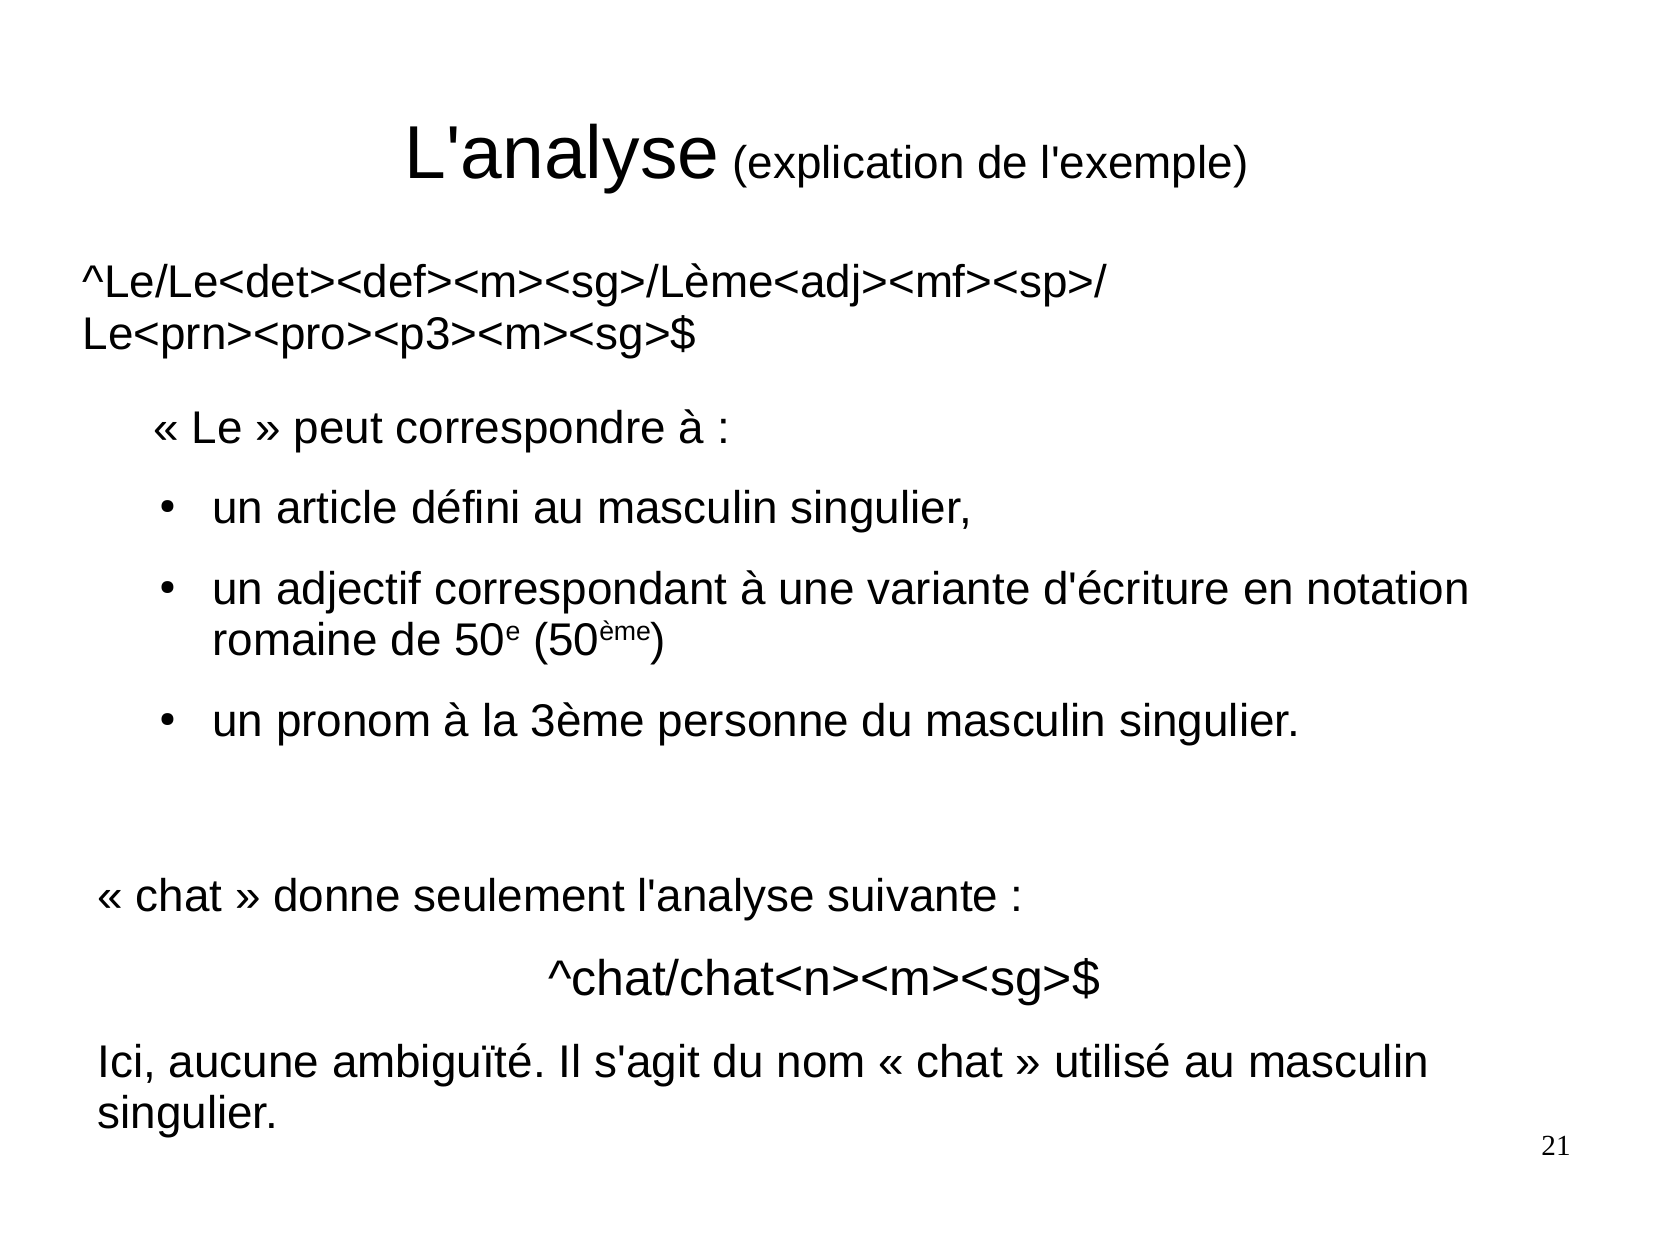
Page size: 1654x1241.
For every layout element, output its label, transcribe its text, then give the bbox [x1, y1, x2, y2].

text_box « chat » donne seulement l'analyse suivante : ^chat/chat<n><m><sg>$ Ici, aucune ambiguïté. Il s'agit du nom « chat » utilisé au masculin singulier. [82, 862, 1566, 1182]
title L'analyse (explication de l'exemple) [82, 49, 1571, 257]
list « Le » peut correspondre à : un article défini au masculin singulier, un adjectif correspondant à une variante d'écriture en notation romaine de 50e (50ème) un pronom à la 3ème personne du masculin singulier. [82, 401, 1538, 815]
list ^Le/Le<det><def><m><sg>/Lème<adj><mf><sp>/Le<prn><pro><p3><m><sg>$ [82, 256, 1512, 390]
